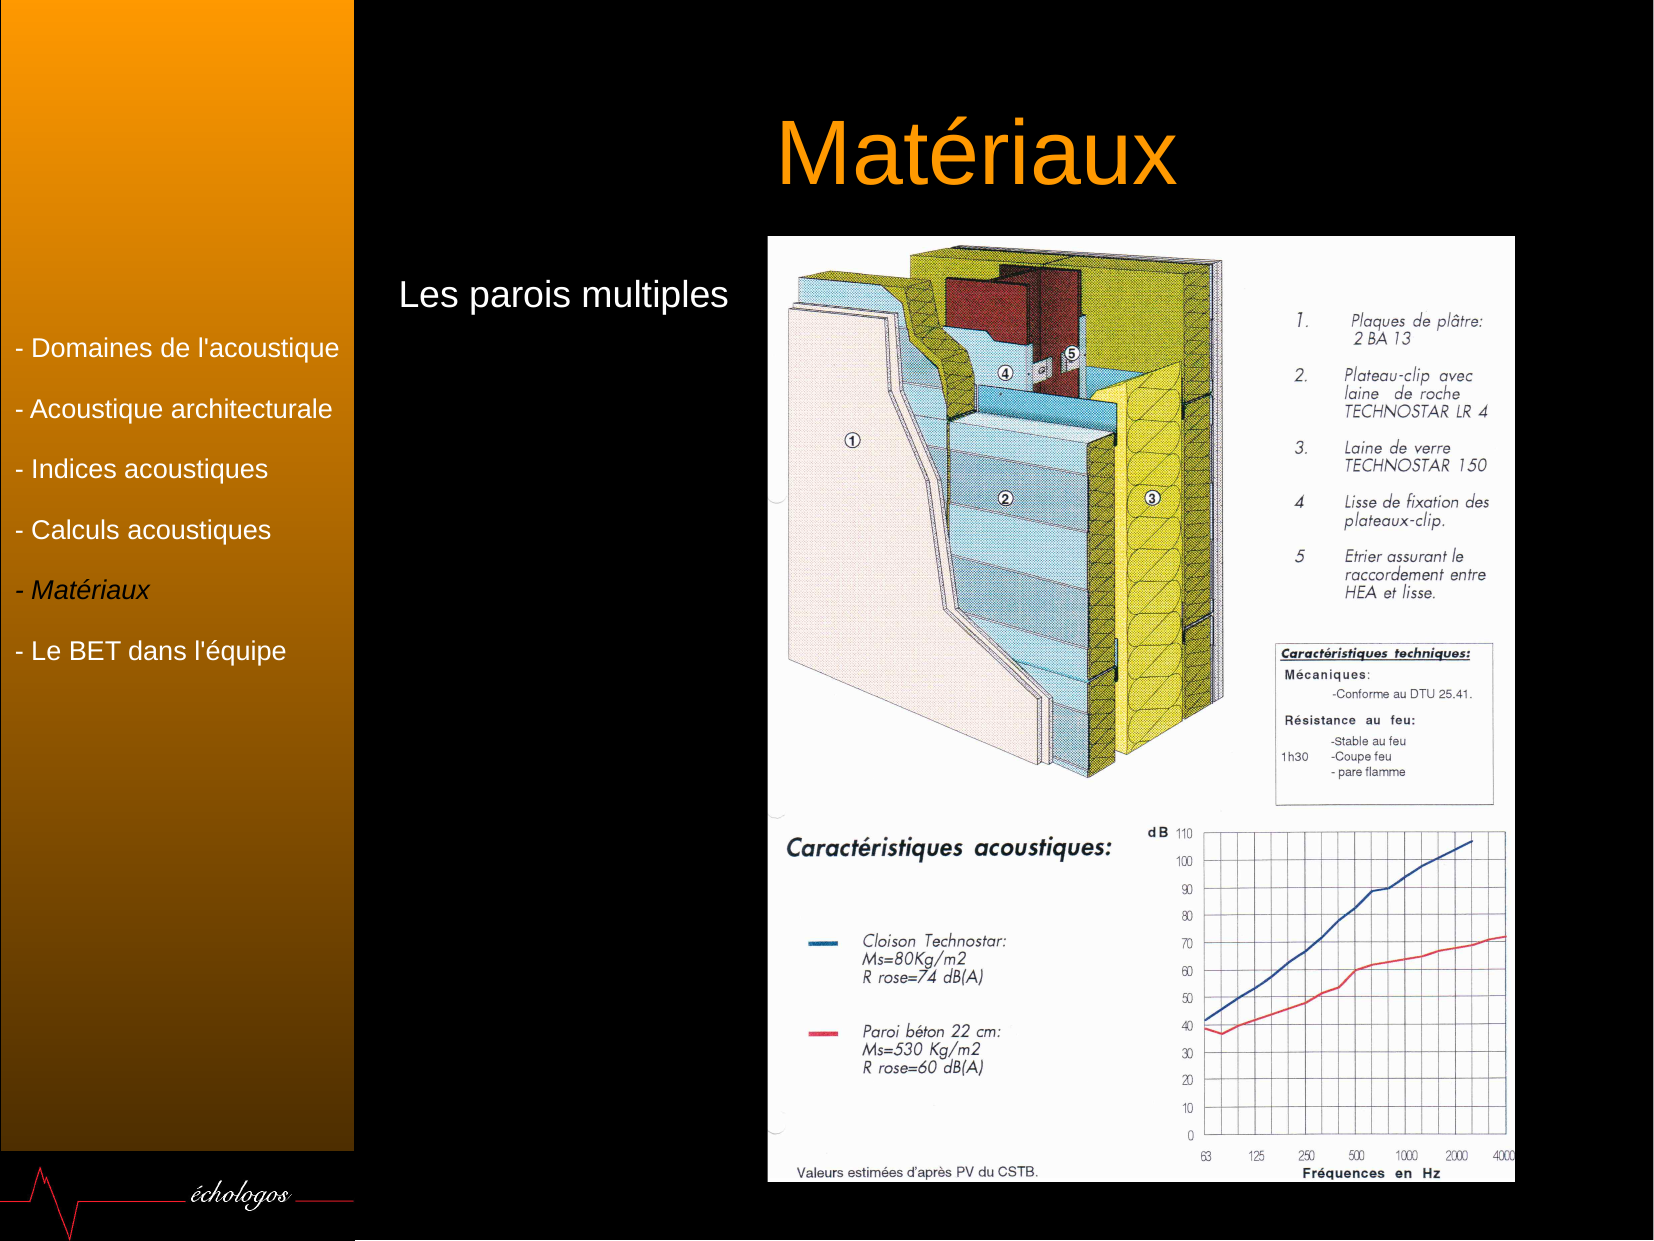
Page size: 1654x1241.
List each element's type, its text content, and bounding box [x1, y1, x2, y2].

picture [0, 1166, 355, 1241]
text_box Les parois multiples [383, 265, 767, 443]
picture [767, 236, 1515, 1182]
text_box - Domaines de l'acoustique - Acoustique architecturale - Indices acoustiques - Calculs acoustiques - Matériaux - Le BET dans l'équipe [0, 325, 355, 755]
title Matériaux [383, 49, 1571, 257]
